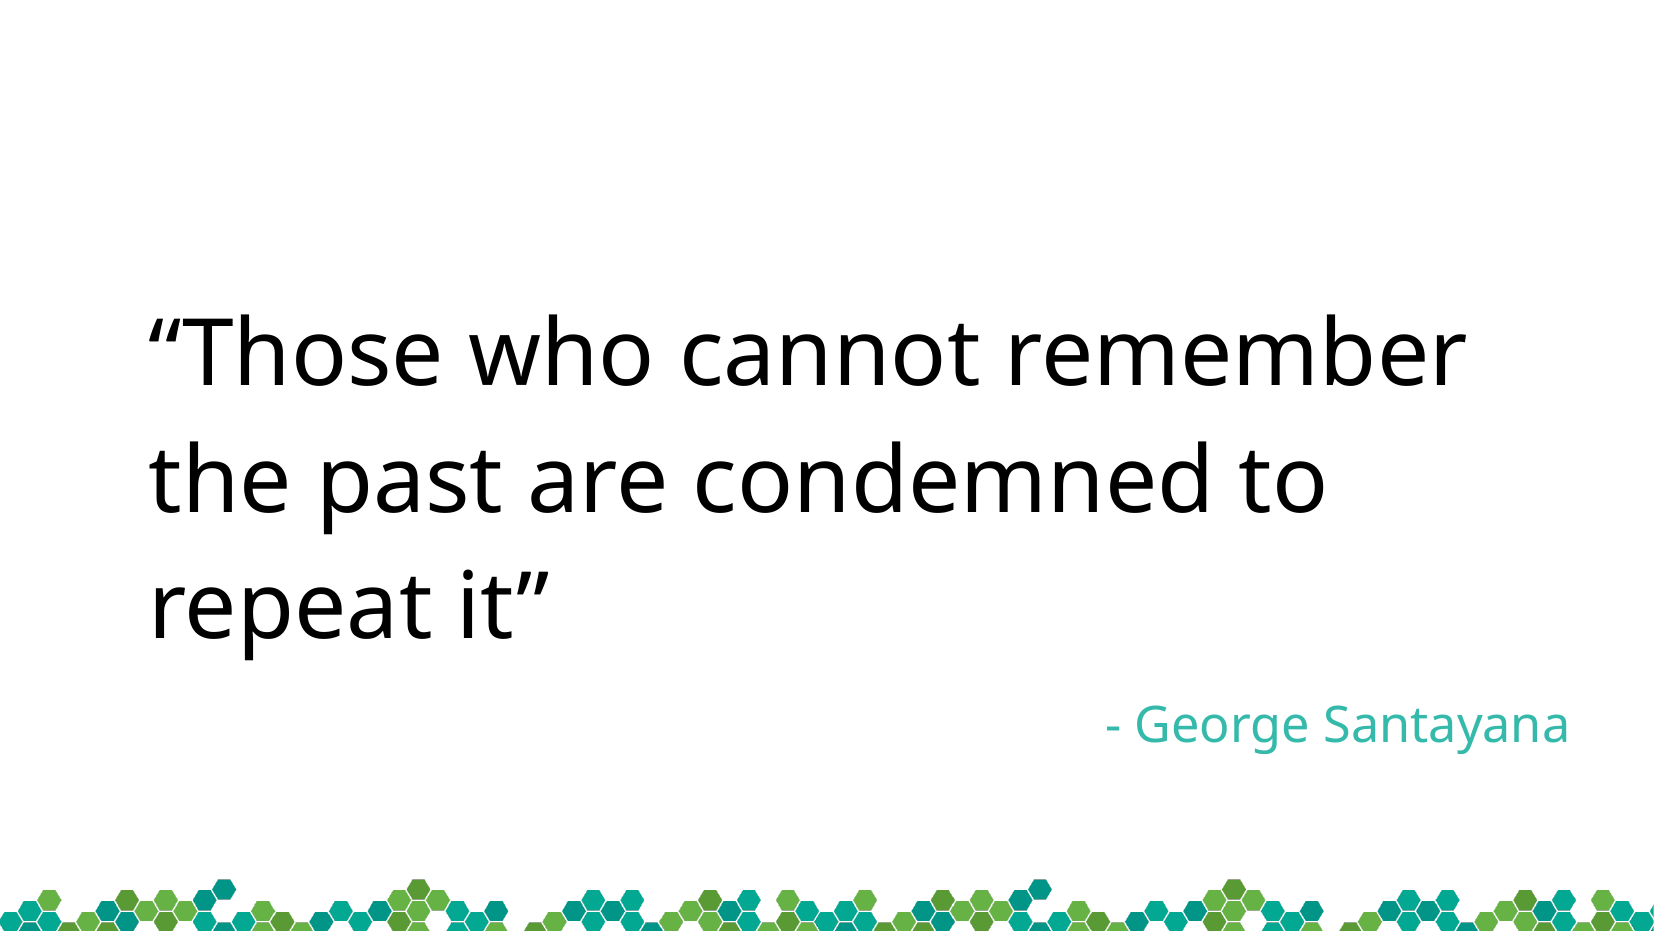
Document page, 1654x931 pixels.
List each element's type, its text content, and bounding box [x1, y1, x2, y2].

list “Those who cannot remember the past are condemned to repeat it” - George Santayana [82, 285, 1571, 758]
picture [0, 871, 1654, 931]
